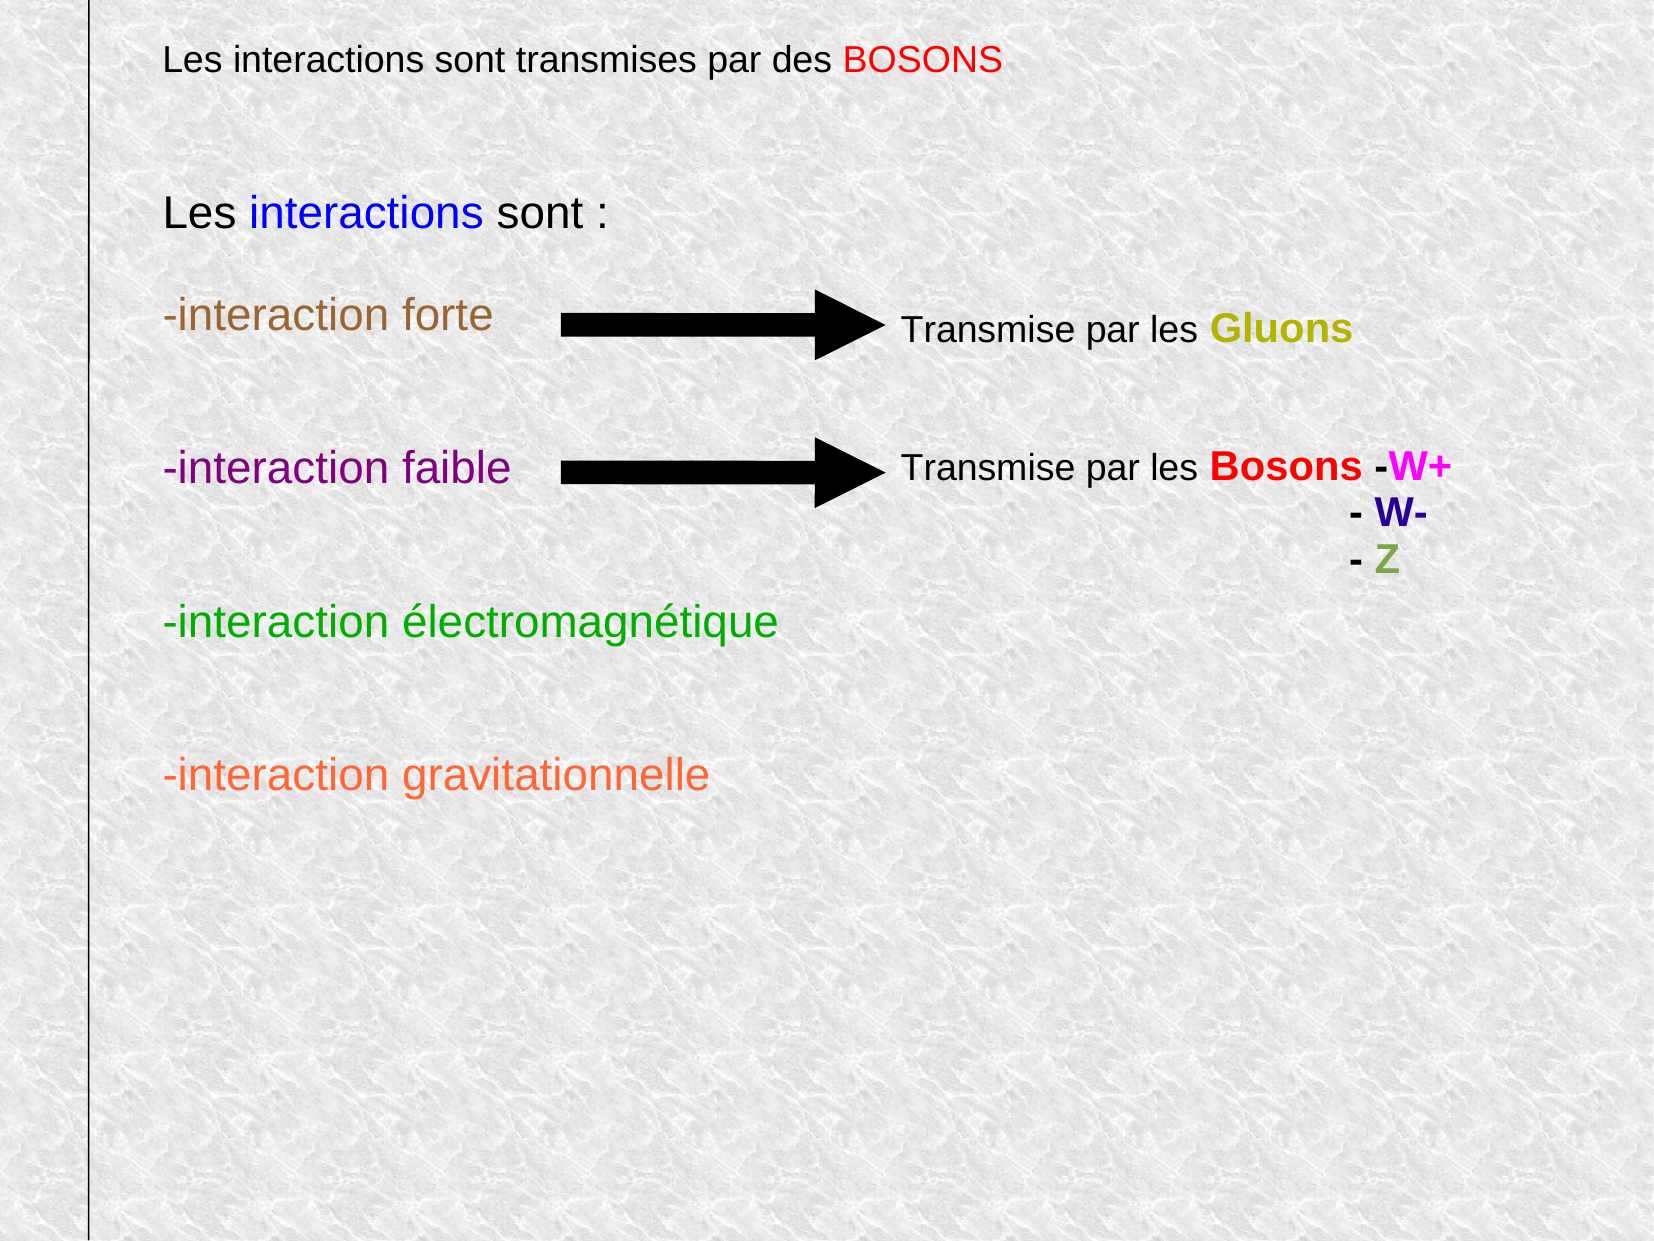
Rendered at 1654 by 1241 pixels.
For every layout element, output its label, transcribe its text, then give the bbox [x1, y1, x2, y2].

text_box Les interactions sont transmises par des BOSONS [147, 29, 1654, 87]
text_box Les interactions sont : -interaction forte -interaction faible -interaction électromagnétique -interaction gravitationnelle [147, 177, 916, 805]
picture [0, 0, 88, 1241]
text_box Transmise par les Gluons [885, 295, 1447, 358]
picture [90, 0, 1654, 1241]
text_box Transmise par les Bosons -W+ - W- - Z [885, 433, 1506, 591]
